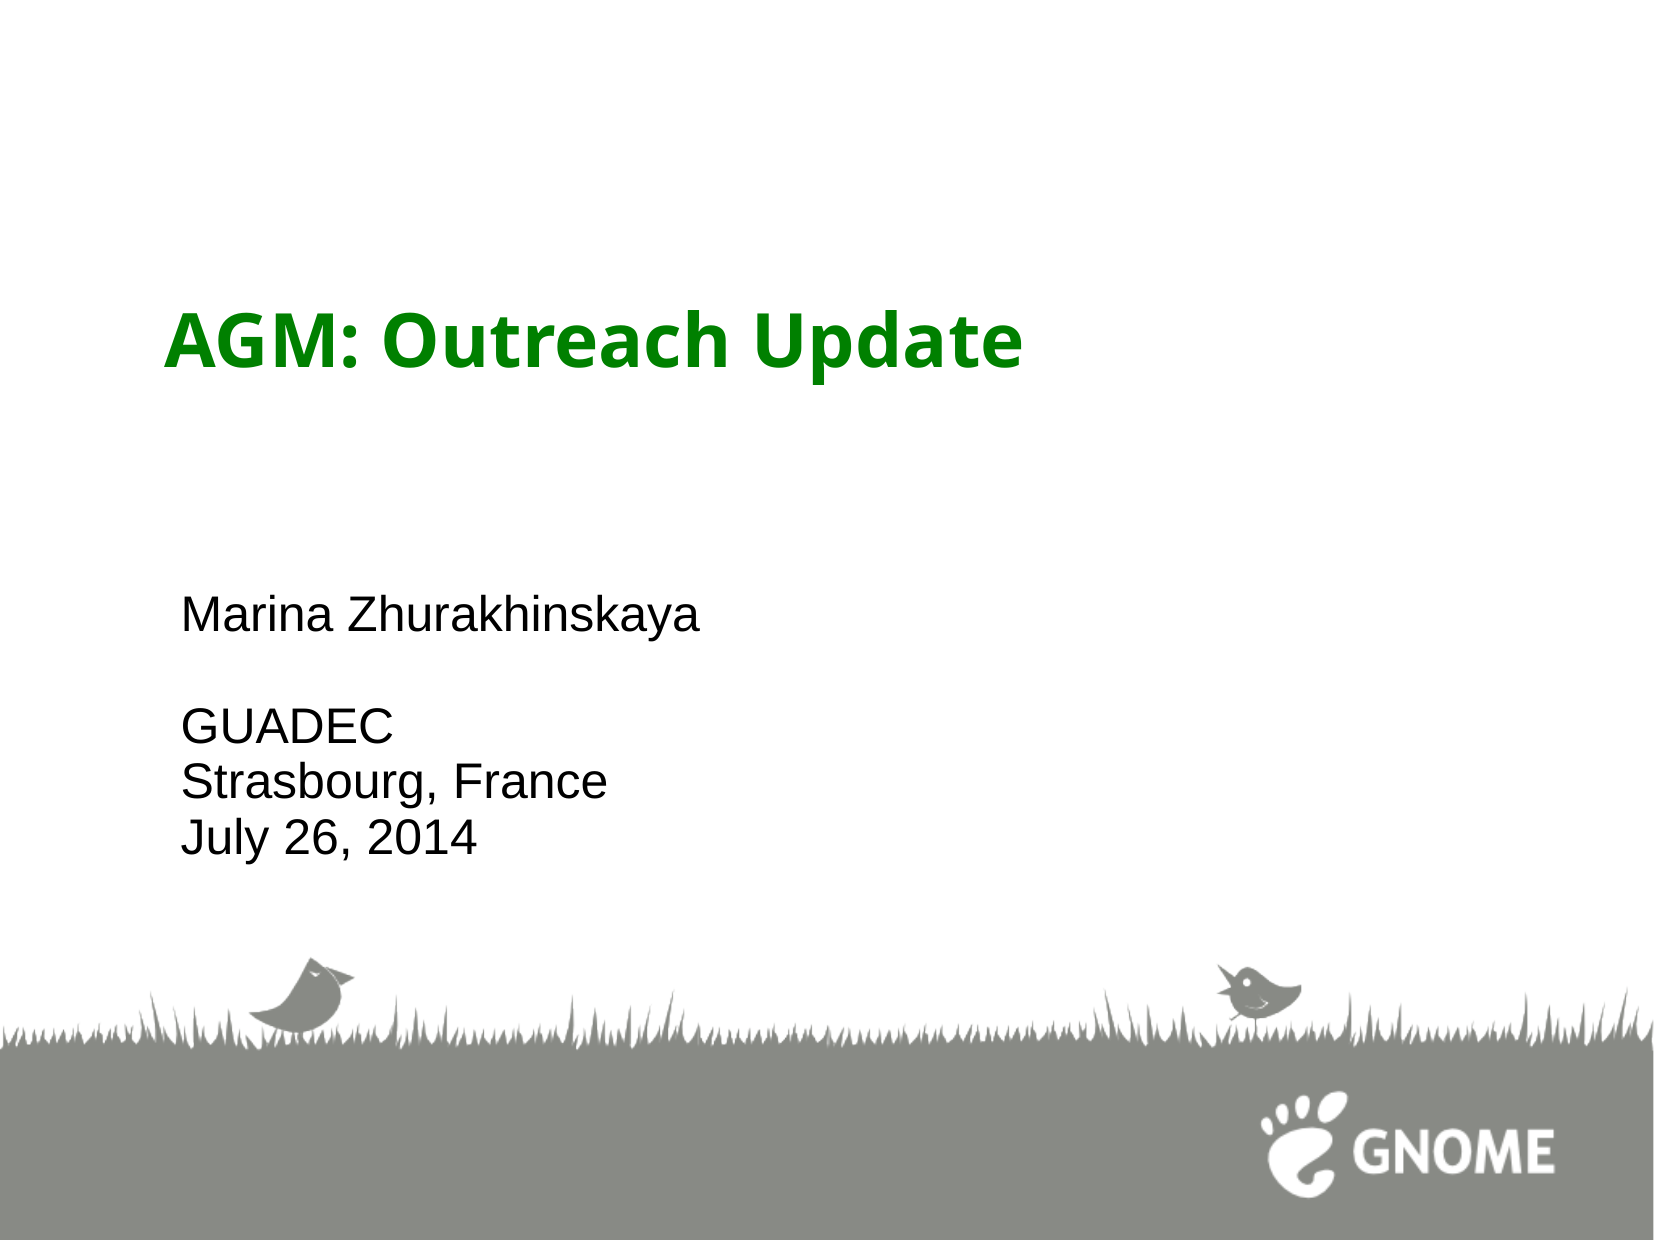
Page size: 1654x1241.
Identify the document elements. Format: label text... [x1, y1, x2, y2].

text_box Marina Zhurakhinskaya GUADEC Strasbourg, France July 26, 2014 [165, 523, 1088, 842]
text_box AGM: Outreach Update [150, 279, 1538, 496]
picture [0, 0, 1654, 1241]
